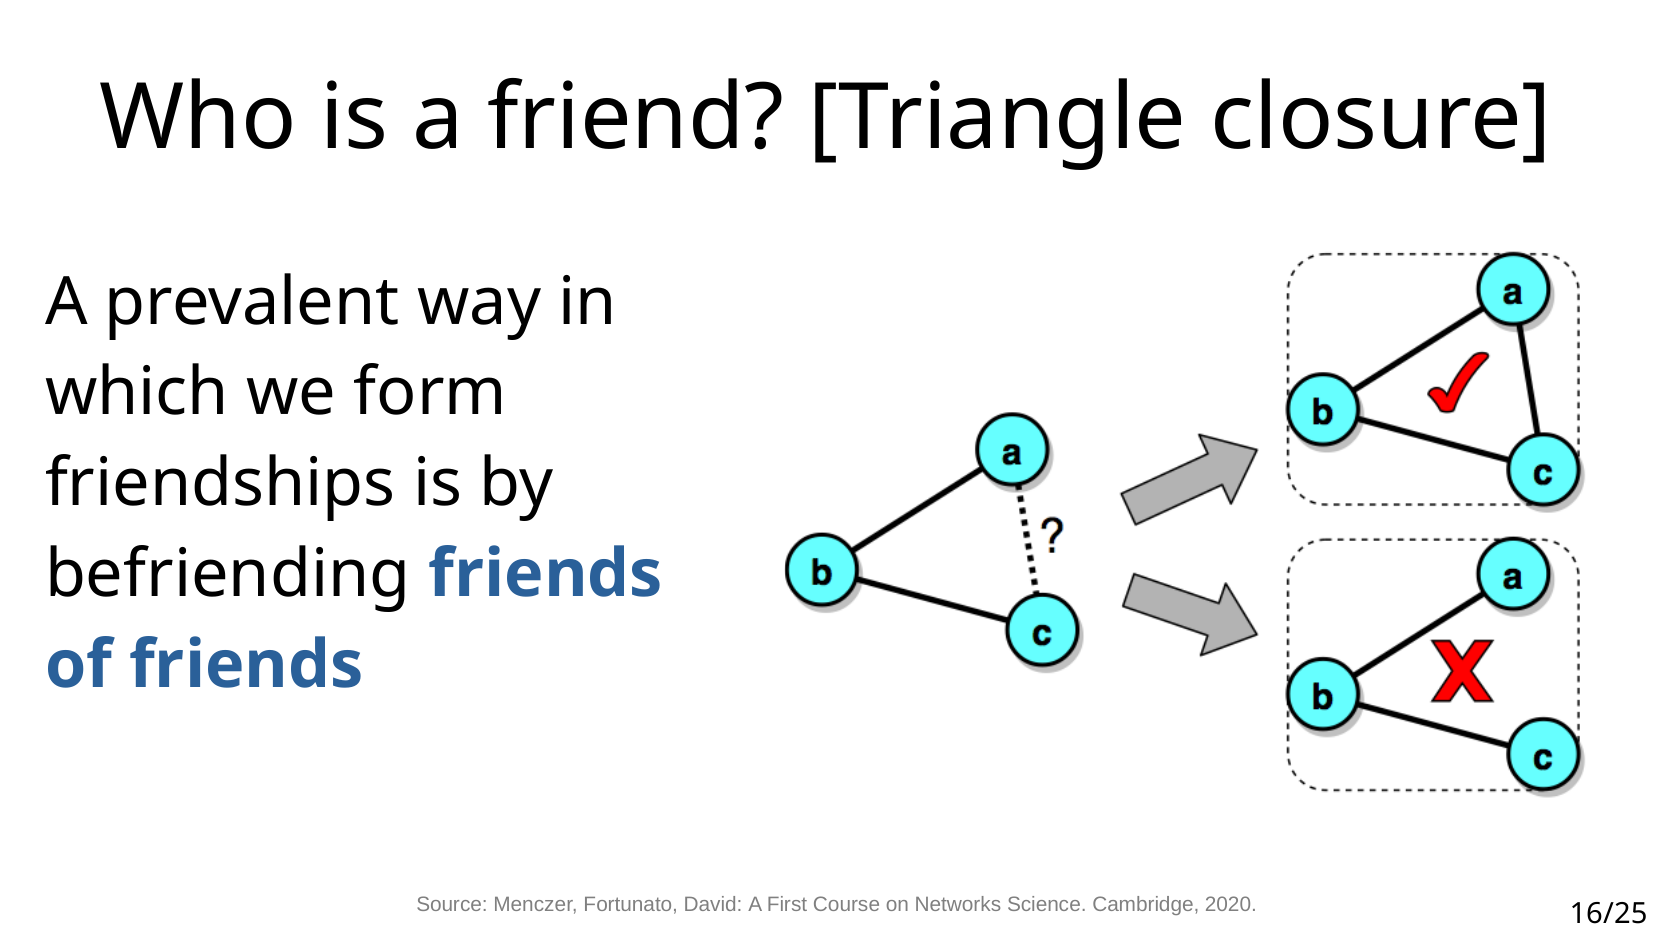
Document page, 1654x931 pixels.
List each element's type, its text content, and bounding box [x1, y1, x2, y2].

list A prevalent way in which we form friendships is by befriending friends of friends [45, 253, 736, 871]
text_box Source: Menczer, Fortunato, David: A First Course on Networks Science. Cambridge, 2020. [304, 885, 1370, 931]
title Who is a friend? [Triangle closure] [82, 1, 1571, 226]
picture [784, 240, 1610, 826]
